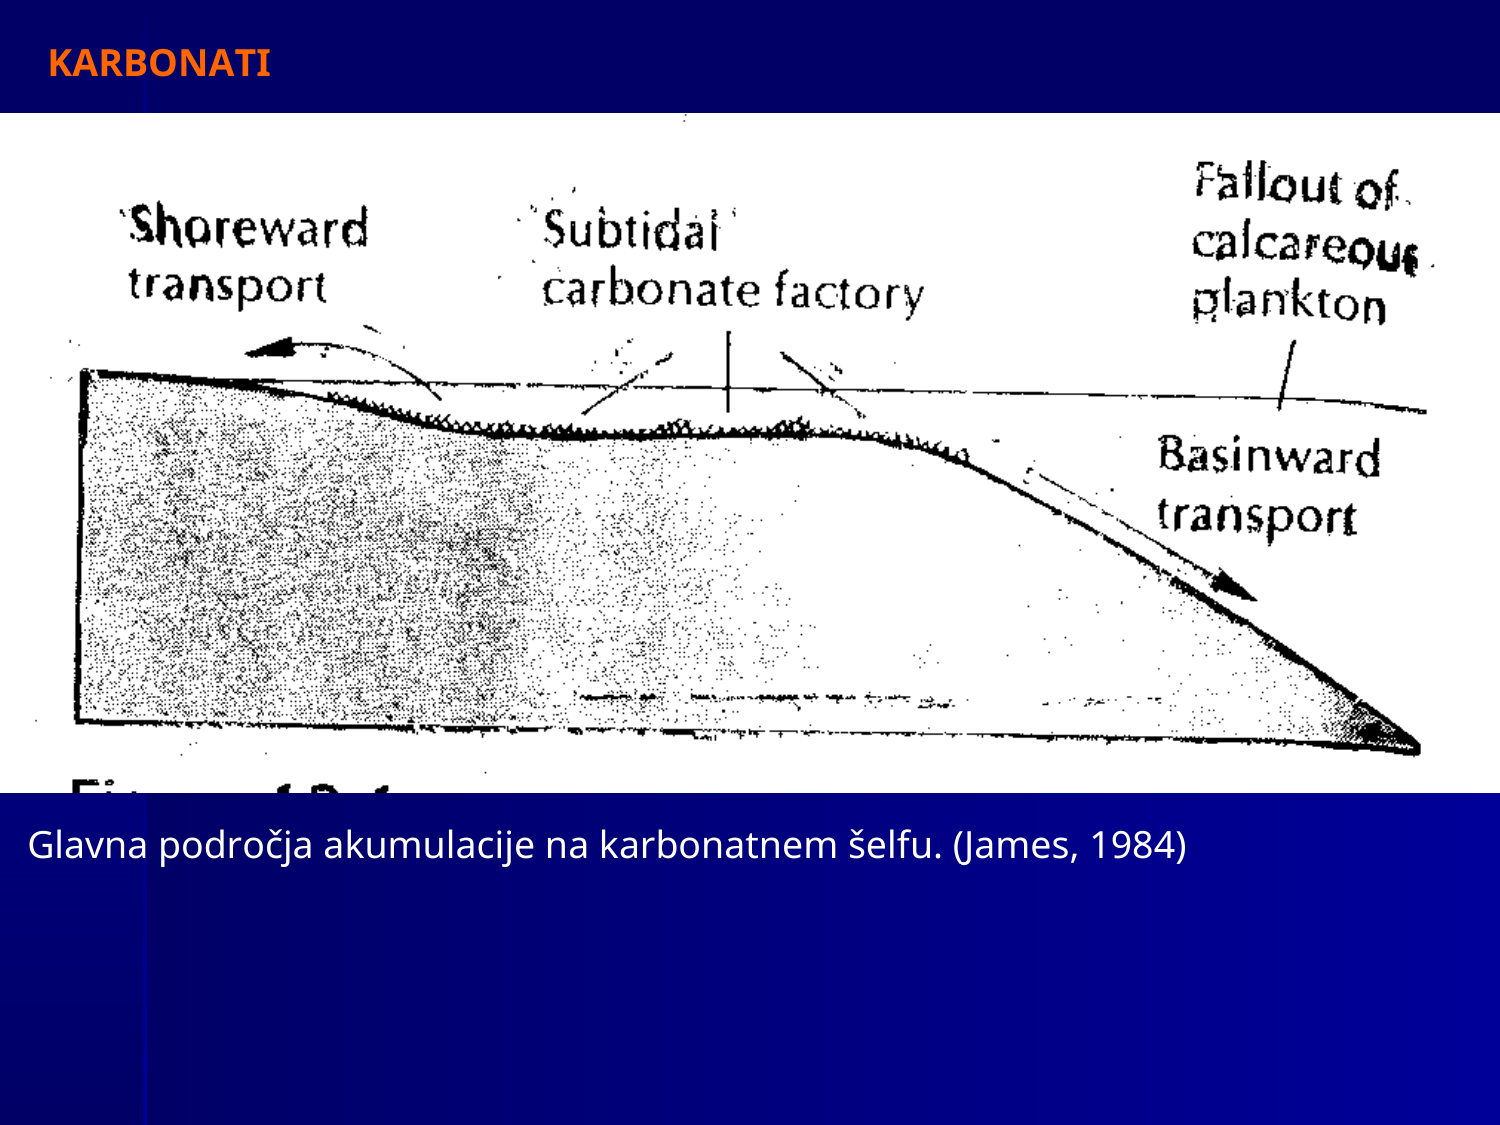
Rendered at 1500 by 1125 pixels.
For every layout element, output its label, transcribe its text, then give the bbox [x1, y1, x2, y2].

text_box Glavna področja akumulacije na karbonatnem šelfu. (James, 1984) [12, 812, 1203, 874]
text_box KARBONATI [32, 30, 286, 92]
picture [0, 113, 1500, 793]
